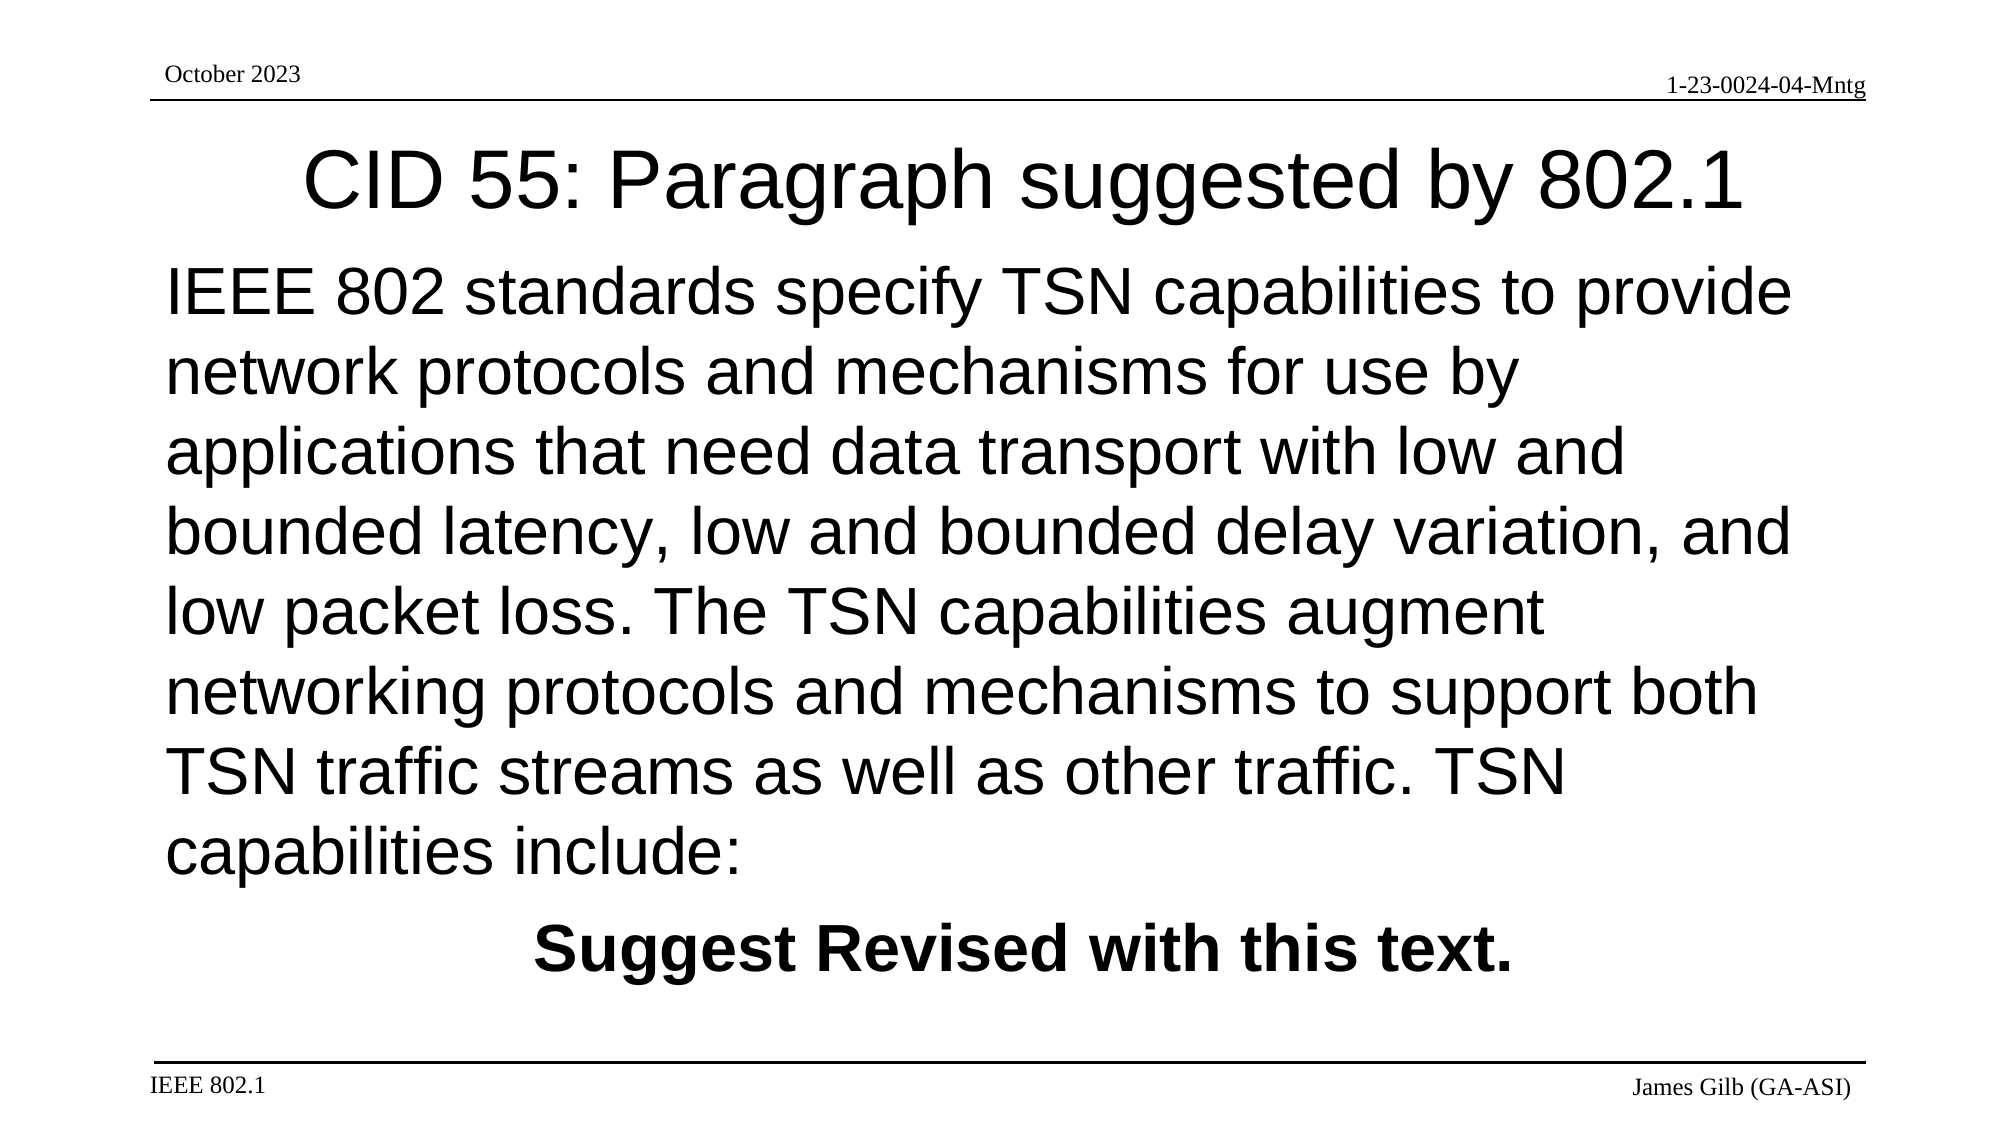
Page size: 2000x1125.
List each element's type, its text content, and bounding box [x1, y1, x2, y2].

list IEEE 802 standards specify TSN capabilities to provide network protocols and mechanisms for use by applications that need data transport with low and bounded latency, low and bounded delay variation, and low packet loss. The TSN capabilities augment networking protocols and mechanisms to support both TSN traffic streams as well as other traffic. TSN capabilities include: Suggest Revised with this text. [150, 239, 1900, 1051]
title CID 55: Paragraph suggested by 802.1 [149, 112, 1900, 238]
